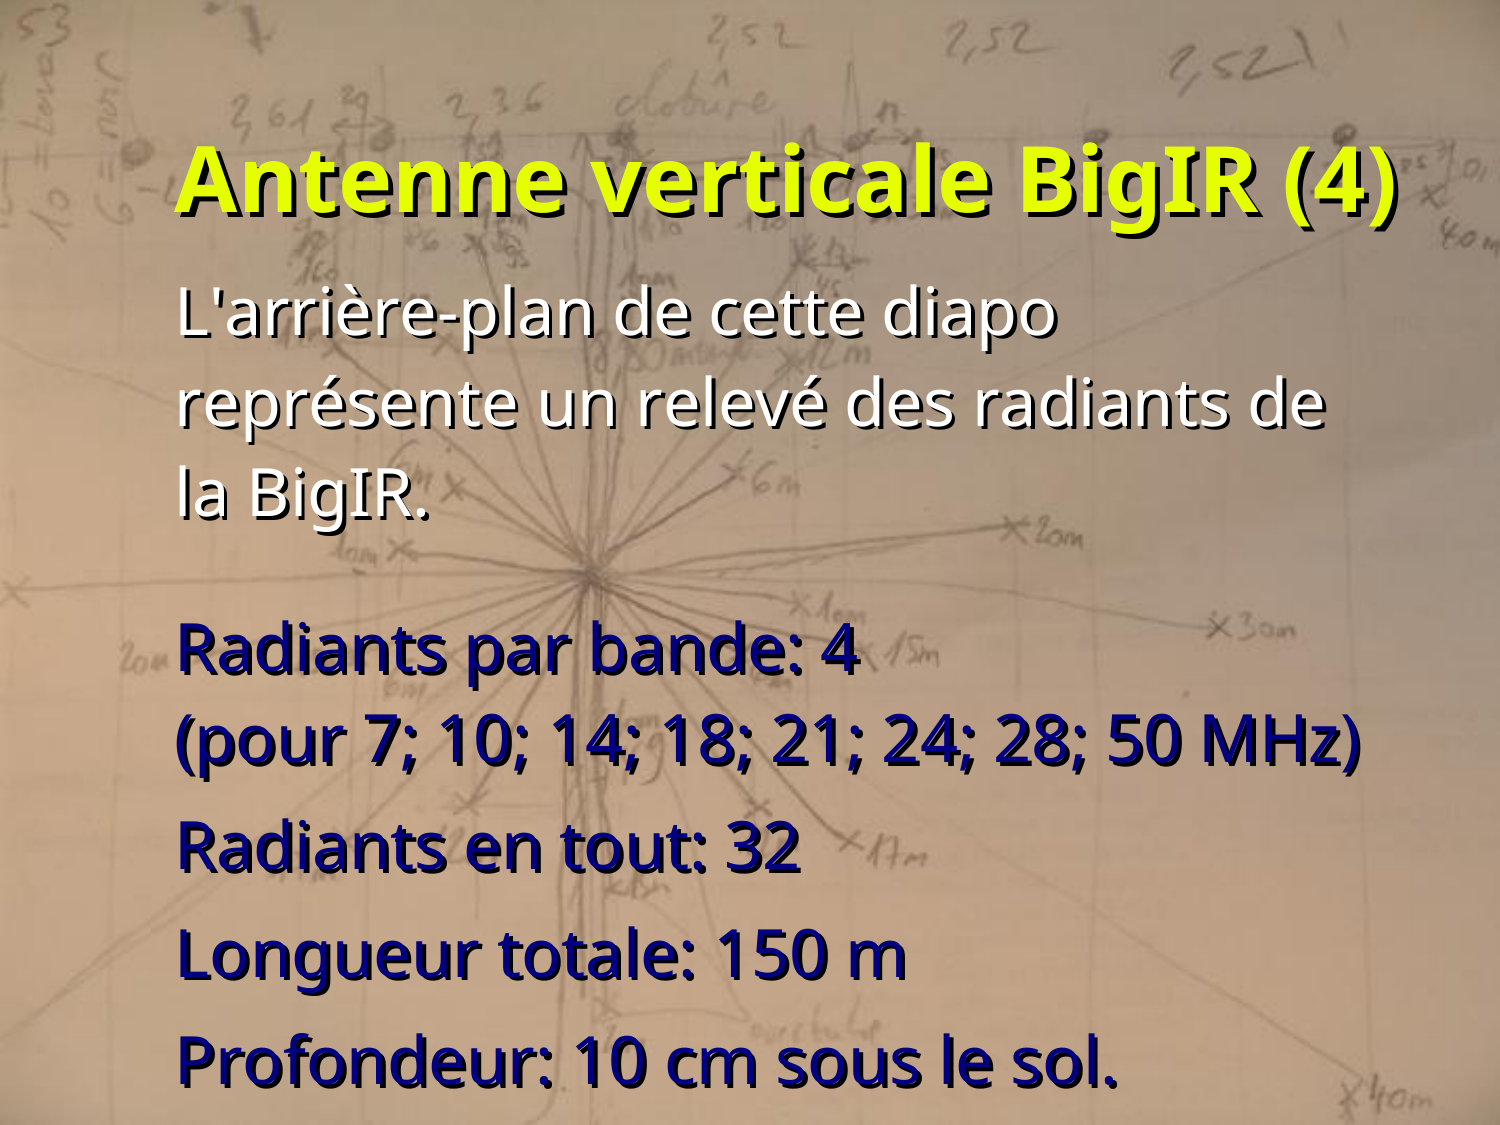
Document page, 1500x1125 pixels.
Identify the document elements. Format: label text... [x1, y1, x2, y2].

picture [0, 0, 1500, 1125]
subtitle L'arrière-plan de cette diapo représente un relevé des radiants de la BigIR. Radiants par bande: 4 (pour 7; 10; 14; 18; 21; 24; 28; 50 MHz) Radiants en tout: 32 Longueur totale: 150 m Profondeur: 10 cm sous le sol. [174, 345, 1388, 1023]
title Antenne verticale BigIR (4) [174, 118, 1447, 237]
